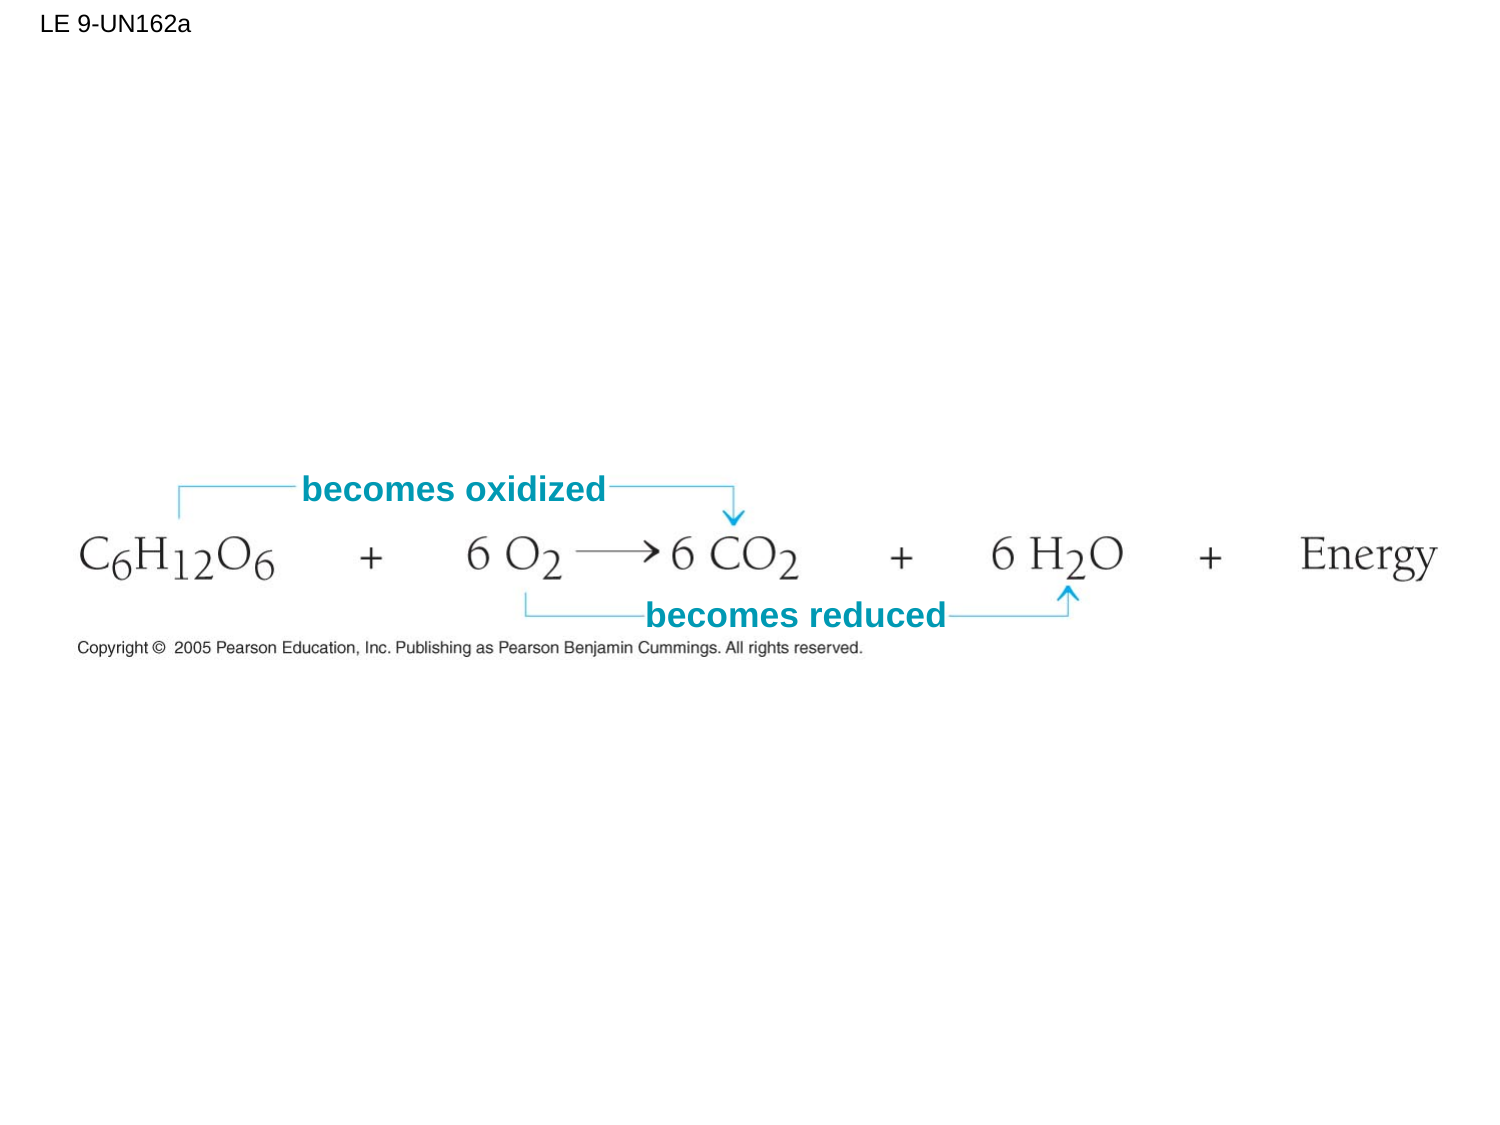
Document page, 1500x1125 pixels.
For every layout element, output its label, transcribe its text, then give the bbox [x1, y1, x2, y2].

title LE 9-UN162a [24, 0, 351, 51]
text_box becomes reduced [632, 597, 960, 658]
text_box becomes oxidized [290, 471, 618, 531]
picture [49, 459, 1450, 666]
